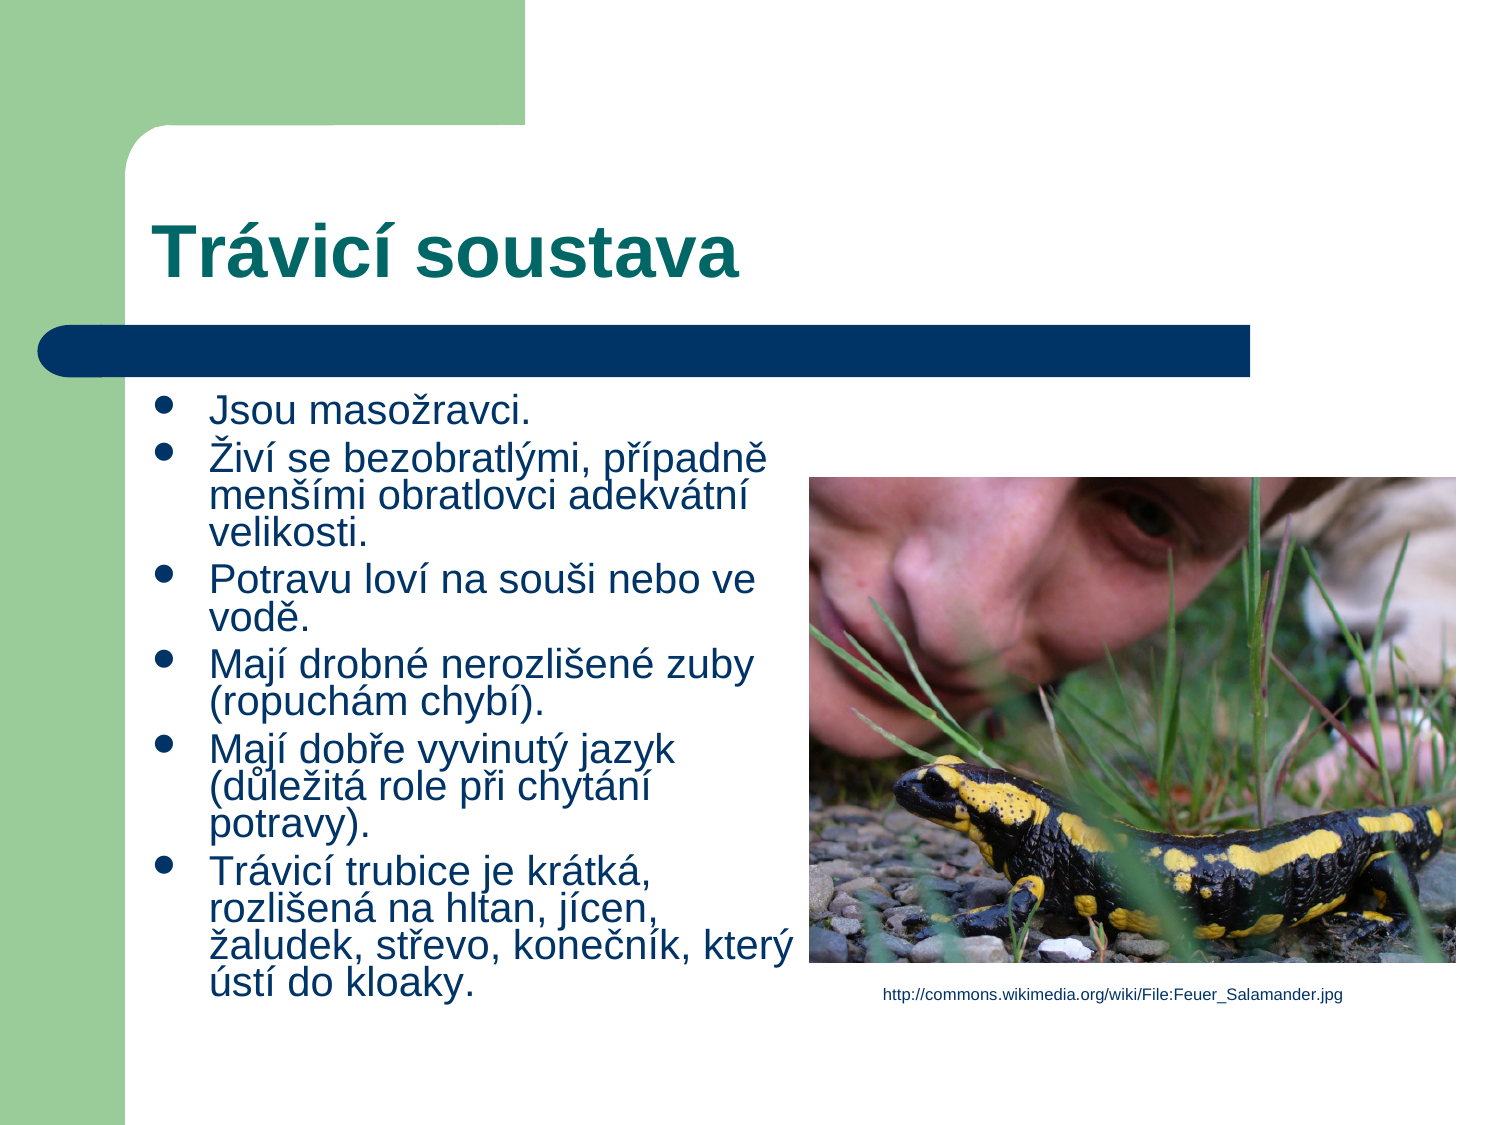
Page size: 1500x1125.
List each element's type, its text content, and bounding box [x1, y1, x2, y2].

list Jsou masožravci. Živí se bezobratlými, případně menšími obratlovci adekvátní velikosti. Potravu loví na souši nebo ve vodě. Mají drobné nerozlišené zuby (ropuchám chybí). Mají dobře vyvinutý jazyk (důležitá role při chytání potravy). Trávicí trubice je krátká, rozlišená na hltan, jícen, žaludek, střevo, konečník, který ústí do kloaky. [137, 387, 833, 1094]
title Trávicí soustava [136, 136, 1414, 301]
picture [809, 477, 1456, 963]
text_box http://commons.wikimedia.org/wiki/File:Feuer_Salamander.jpg [868, 976, 1377, 1012]
